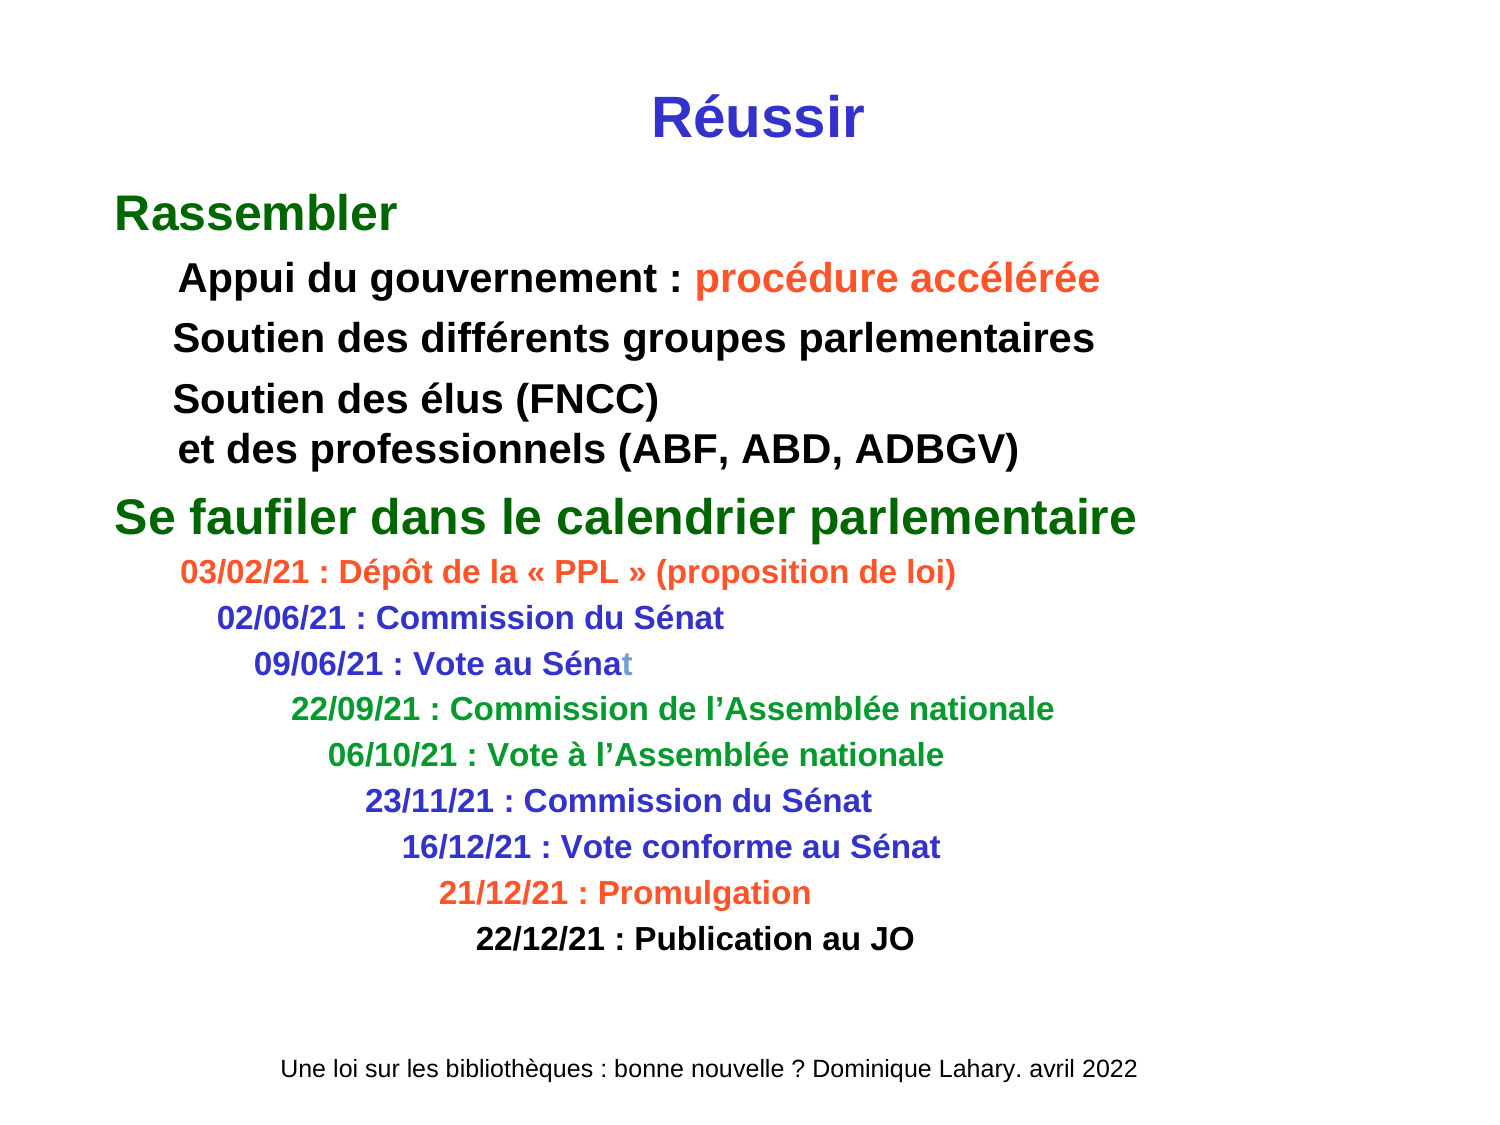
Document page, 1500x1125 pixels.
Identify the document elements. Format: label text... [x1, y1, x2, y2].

text_box Une loi sur les bibliothèques : bonne nouvelle ? Dominique Lahary. avril 2022 [265, 1044, 1300, 1120]
text_box Rassembler Appui du gouvernement : procédure accélérée Soutien des différents groupes parlementaires Soutien des élus (FNCC) et des professionnels (ABF, ABD, ADBGV) Se faufiler dans le calendrier parlementaire 03/02/21 : Dépôt de la « PPL » (proposition de loi) 02/06/21 : Commission du Sénat 09/06/21 : Vote au Sénat 22/09/21 : Commission de l’Assemblée nationale 06/10/21 : Vote à l’Assemblée nationale 23/11/21 : Commission du Sénat 16/12/21 : Vote conforme au Sénat 21/12/21 : Promulgation 22/12/21 : Publication au JO [100, 172, 1400, 965]
title Réussir [64, 54, 1453, 173]
